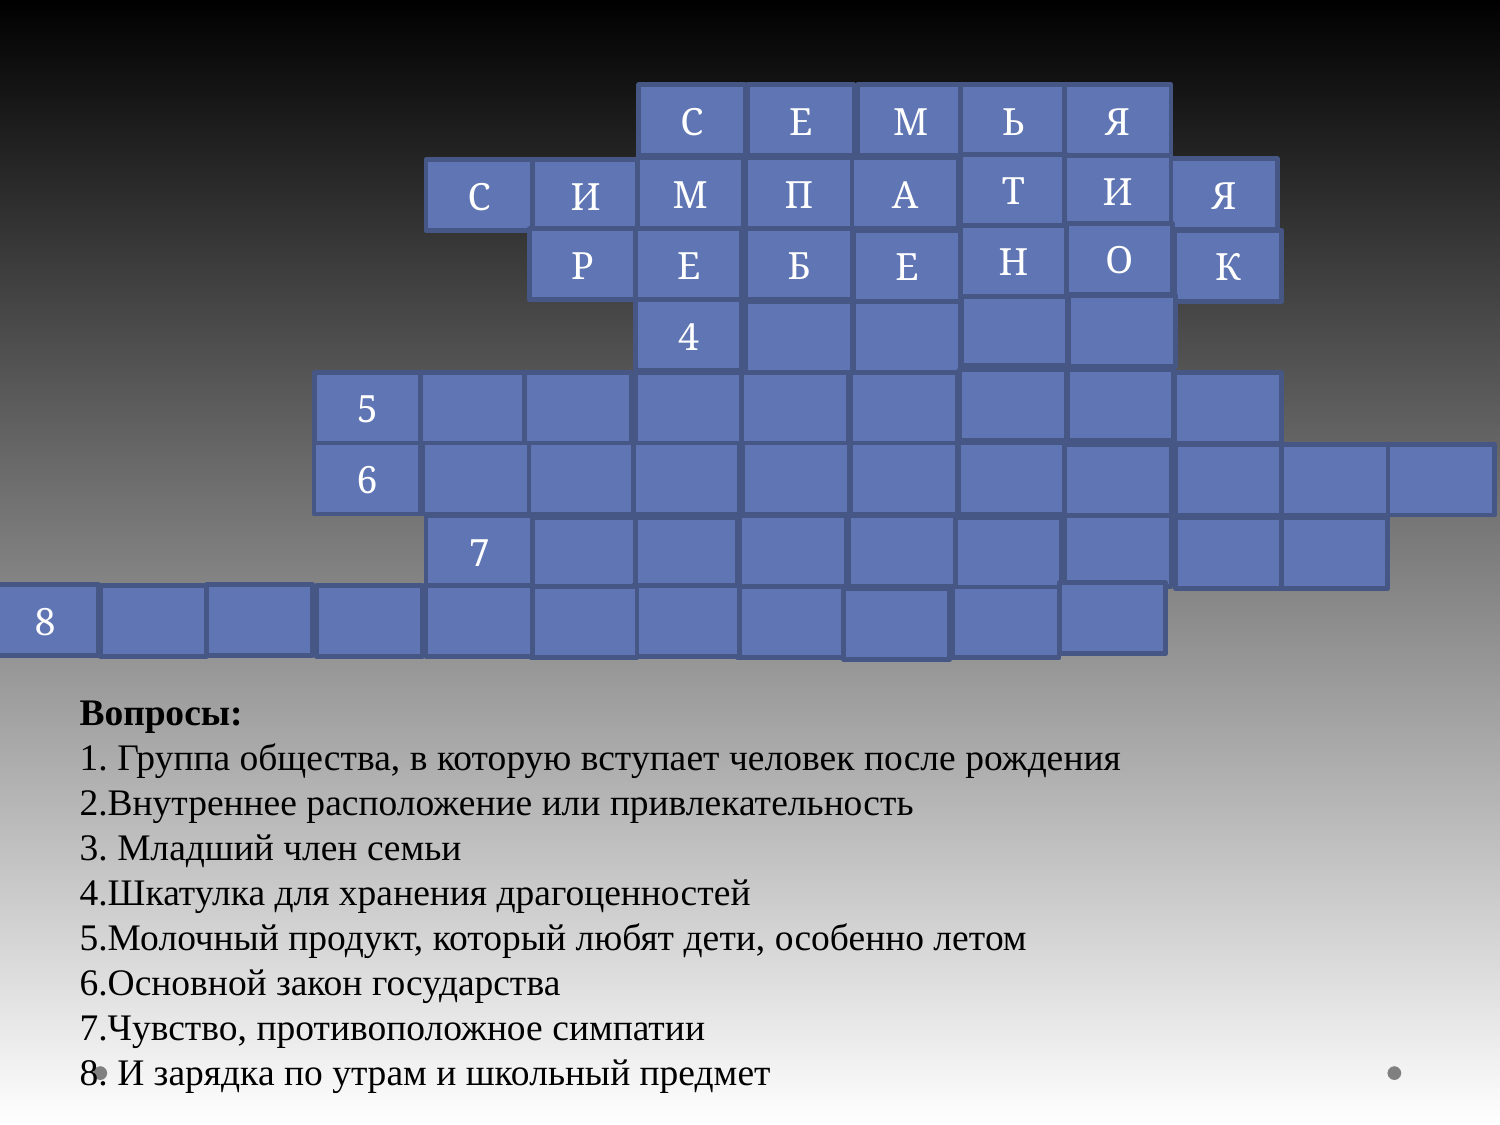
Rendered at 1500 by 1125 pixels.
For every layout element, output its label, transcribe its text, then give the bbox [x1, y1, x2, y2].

text_box [1069, 295, 1176, 367]
text_box 8 [0, 584, 99, 656]
text_box [1175, 517, 1388, 589]
text_box Ь [960, 84, 1064, 154]
text_box С [638, 84, 745, 156]
text_box К [1175, 230, 1282, 302]
text_box И [1064, 155, 1171, 225]
text_box Б [745, 228, 853, 300]
text_box Я [1064, 84, 1171, 155]
text_box Н [960, 225, 1067, 297]
text_box Вопросы: 1. Группа общества, в которую вступает человек после рождения 2.Внутреннее расположение или привлекательность 3. Младший член семьи 4.Шкатулка для хранения драгоценностей 5.Молочный продукт, который любят дети, особенно летом 6.Основной закон государства 7.Чувство, противоположное симпатии 8. И зарядка по утрам и школьный предмет [64, 680, 1471, 1101]
text_box П [745, 157, 852, 228]
text_box Е [747, 84, 854, 156]
text_box 6 [314, 443, 421, 514]
text_box Е [853, 230, 961, 301]
text_box [1175, 372, 1495, 516]
text_box М [857, 84, 960, 156]
text_box [316, 585, 423, 657]
text_box Т [960, 154, 1067, 225]
text_box [849, 443, 1171, 658]
text_box А [852, 157, 959, 229]
text_box 7 [426, 515, 533, 585]
text_box Я [1171, 158, 1278, 230]
text_box О [1066, 223, 1173, 295]
text_box С [426, 159, 533, 231]
text_box 5 [314, 372, 420, 443]
text_box Р [529, 228, 636, 300]
text_box [420, 295, 1174, 514]
text_box 4 [635, 299, 742, 371]
text_box [100, 584, 313, 657]
text_box [426, 515, 950, 660]
text_box Е [636, 228, 742, 299]
text_box И [533, 159, 637, 228]
text_box М [637, 157, 744, 229]
